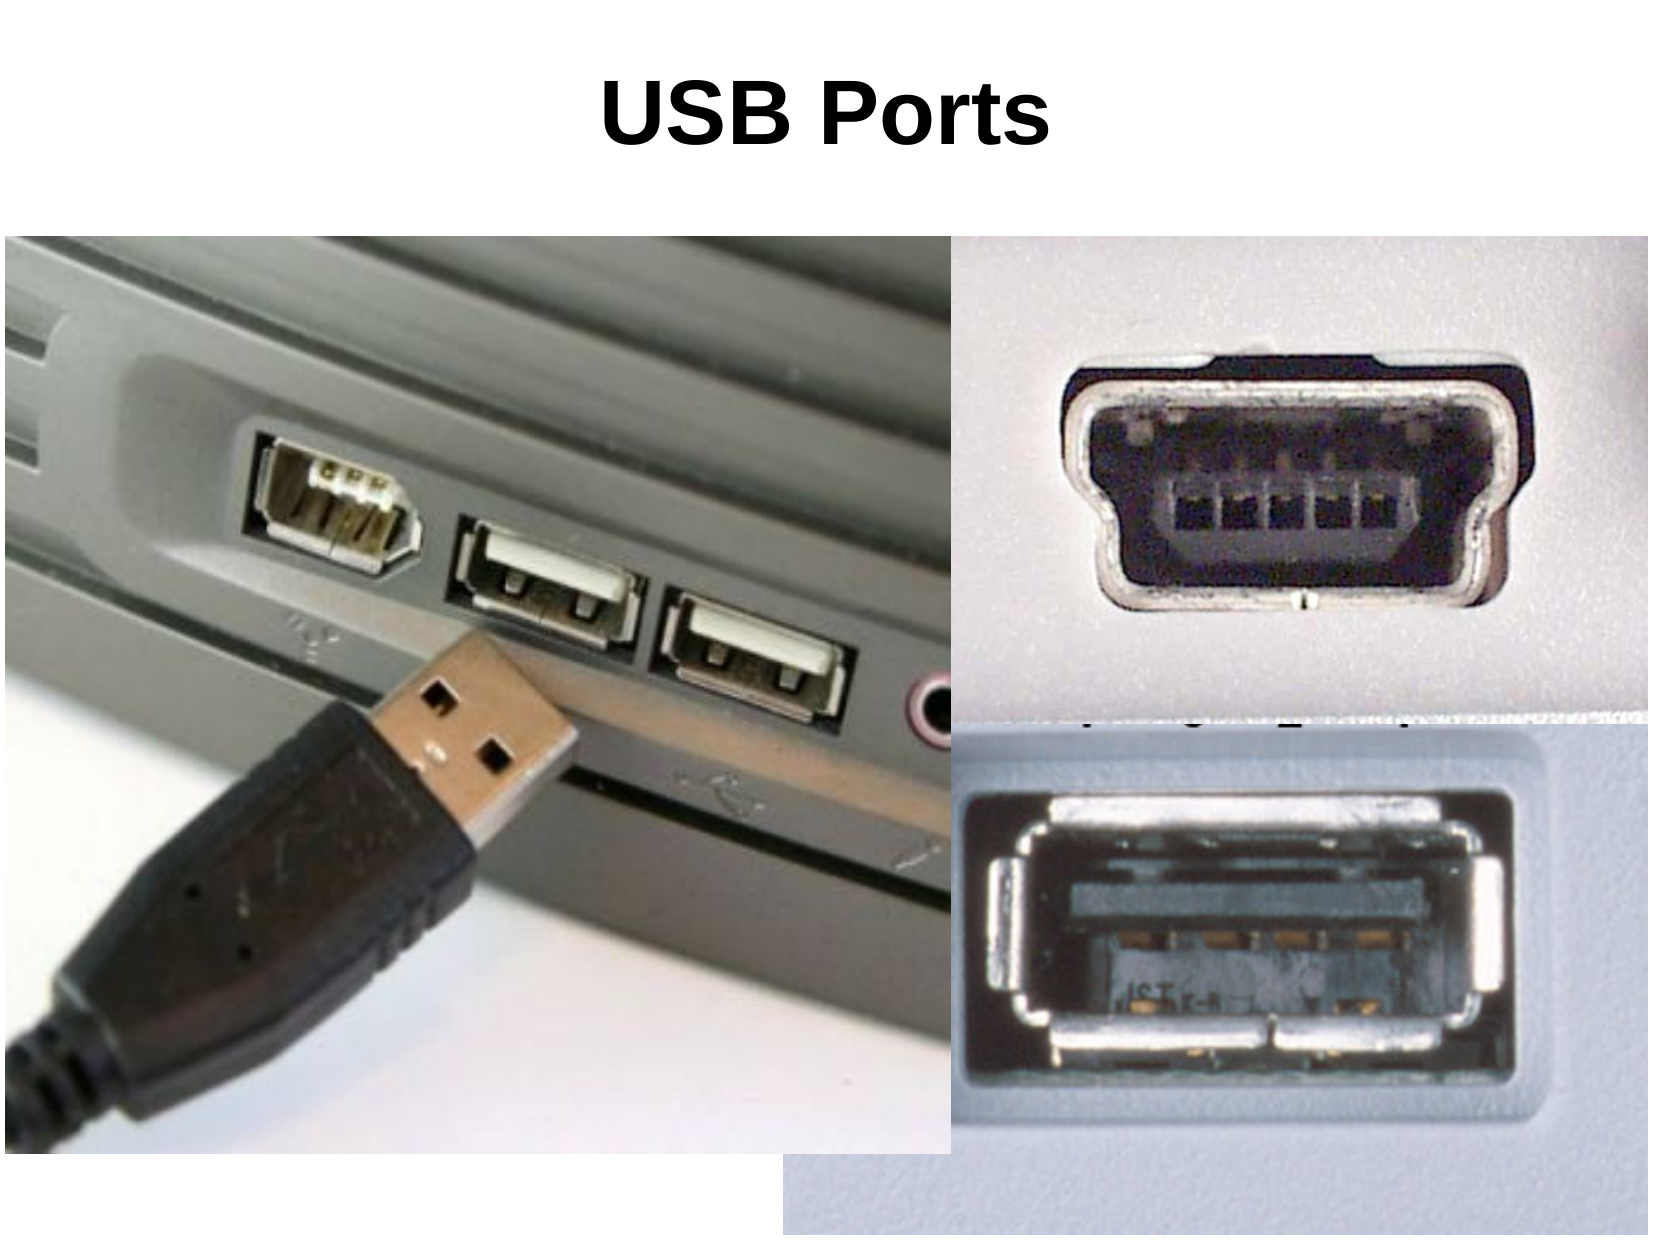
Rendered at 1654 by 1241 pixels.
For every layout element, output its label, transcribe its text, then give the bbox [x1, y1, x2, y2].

picture [5, 236, 1648, 1235]
title USB Ports [82, 49, 1571, 178]
